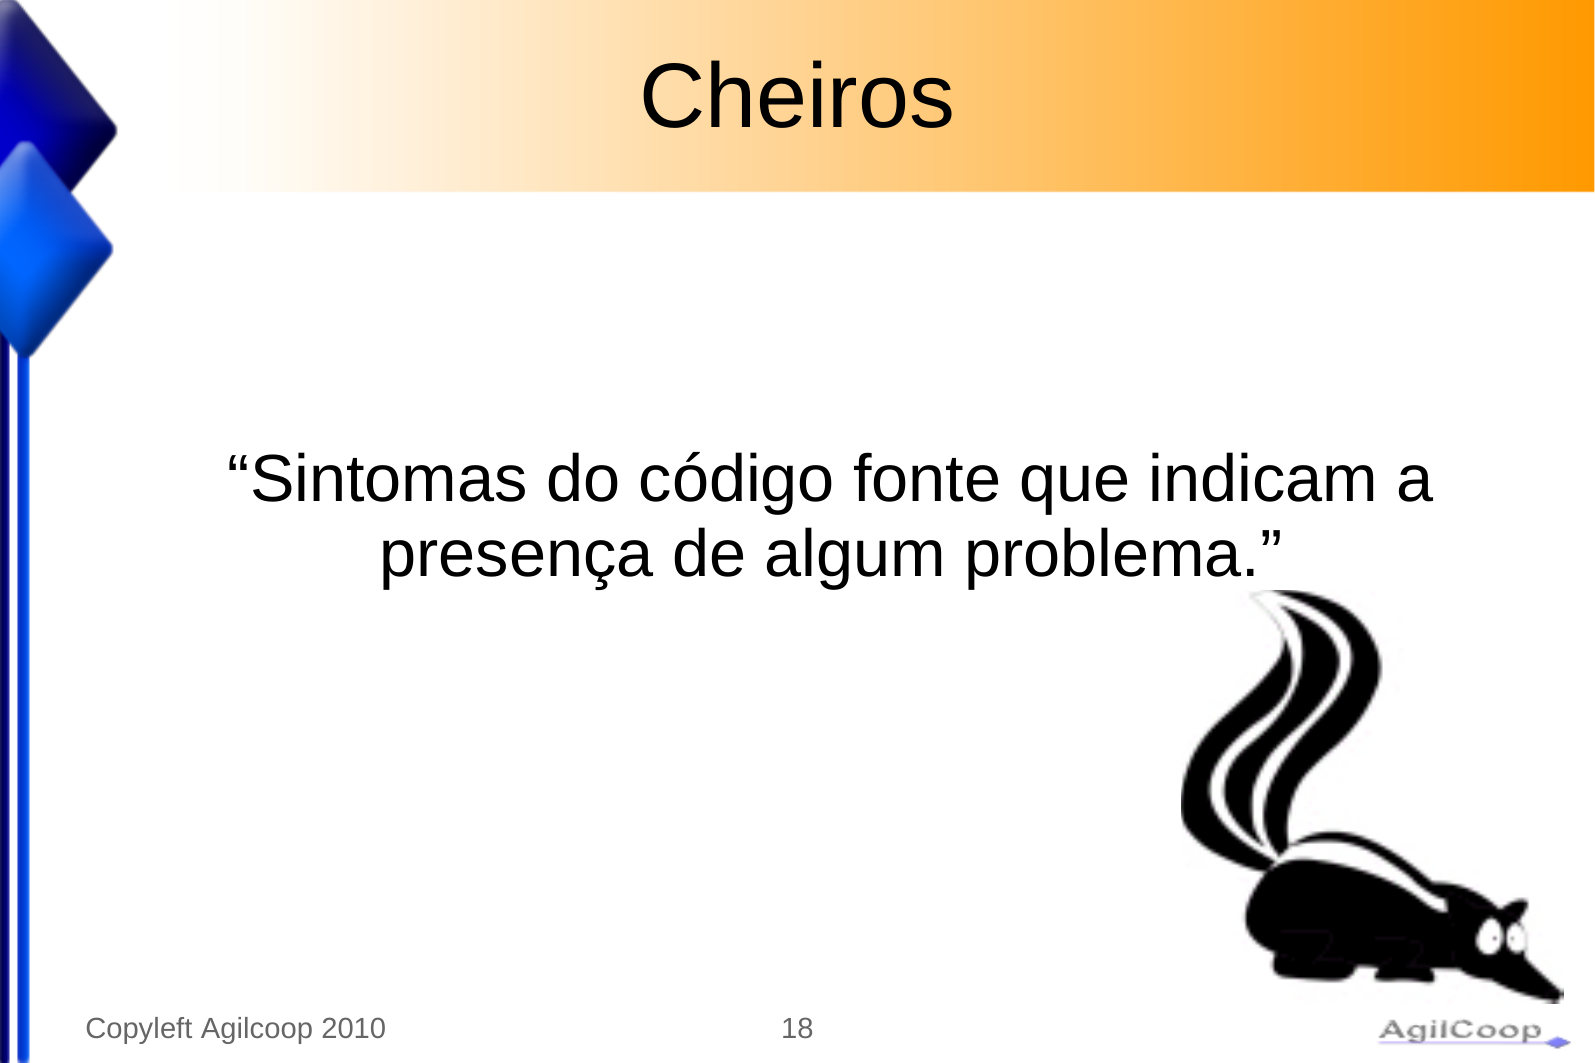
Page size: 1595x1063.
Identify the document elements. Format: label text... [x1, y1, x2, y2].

picture [0, 0, 1595, 1063]
title Cheiros [79, 6, 1515, 185]
list “Sintomas do código fonte que indicam a presença de algum problema.” [113, 232, 1549, 947]
